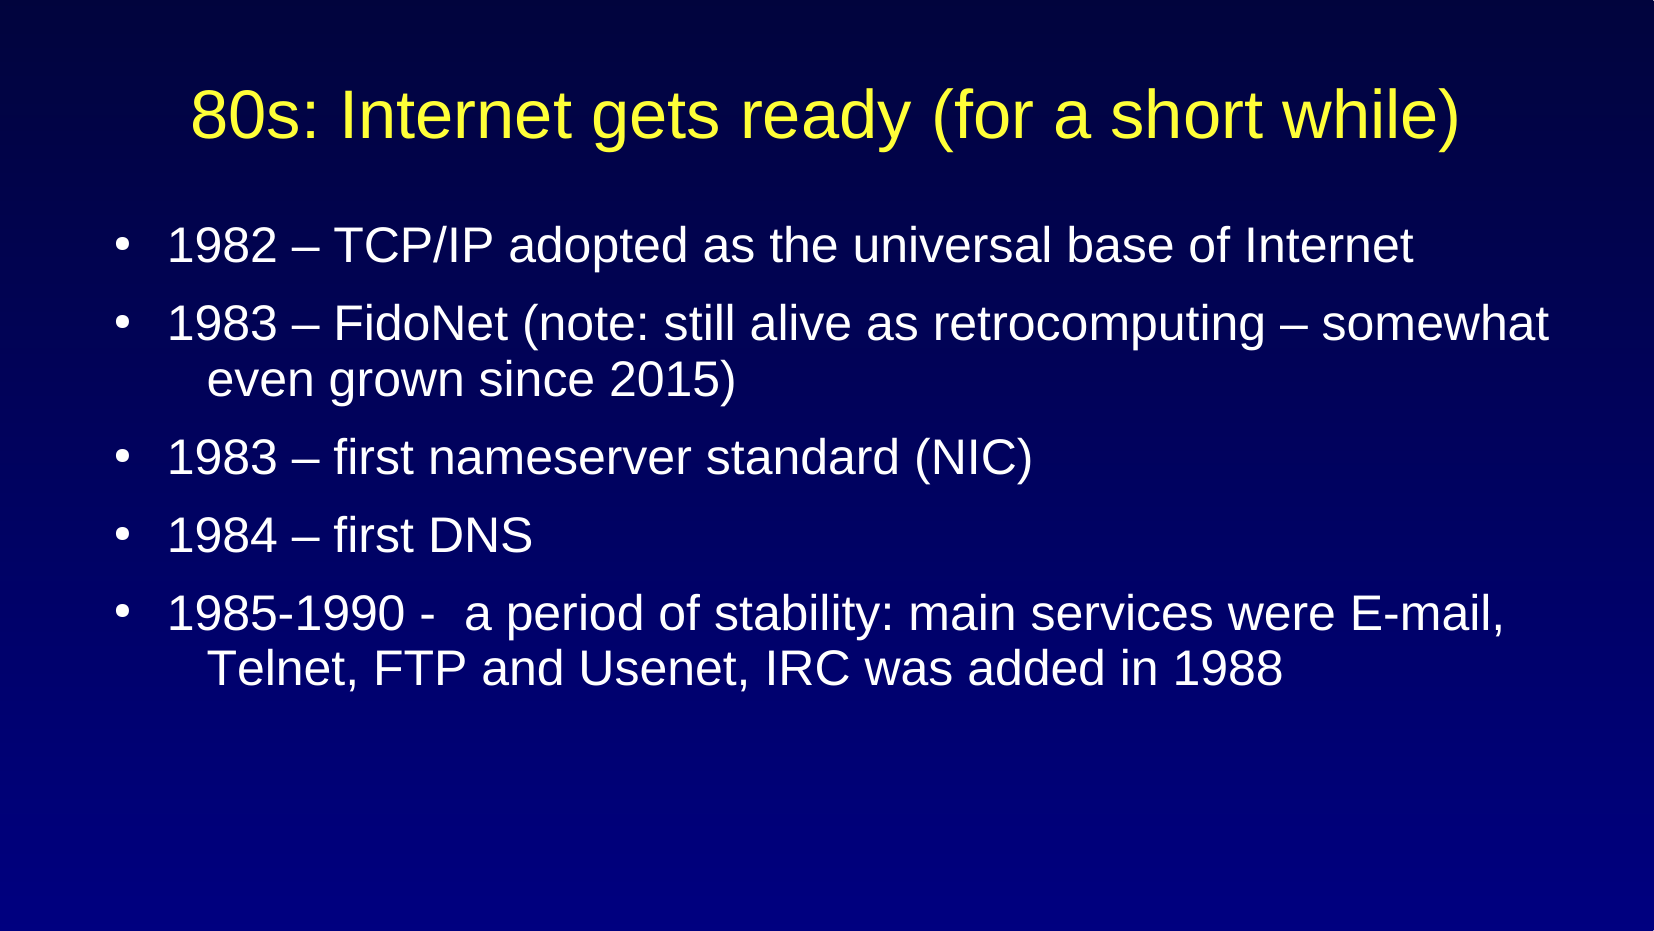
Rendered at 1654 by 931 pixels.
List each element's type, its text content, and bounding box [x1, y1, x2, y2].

list 1982 – TCP/IP adopted as the universal base of Internet 1983 – FidoNet (note: still alive as retrocomputing – somewhat even grown since 2015) 1983 – first nameserver standard (NIC) 1984 – first DNS 1985-1990 - a period of stability: main services were E-mail, Telnet, FTP and Usenet, IRC was added in 1988 [82, 217, 1571, 758]
title 80s: Internet gets ready (for a short while) [82, 37, 1571, 193]
